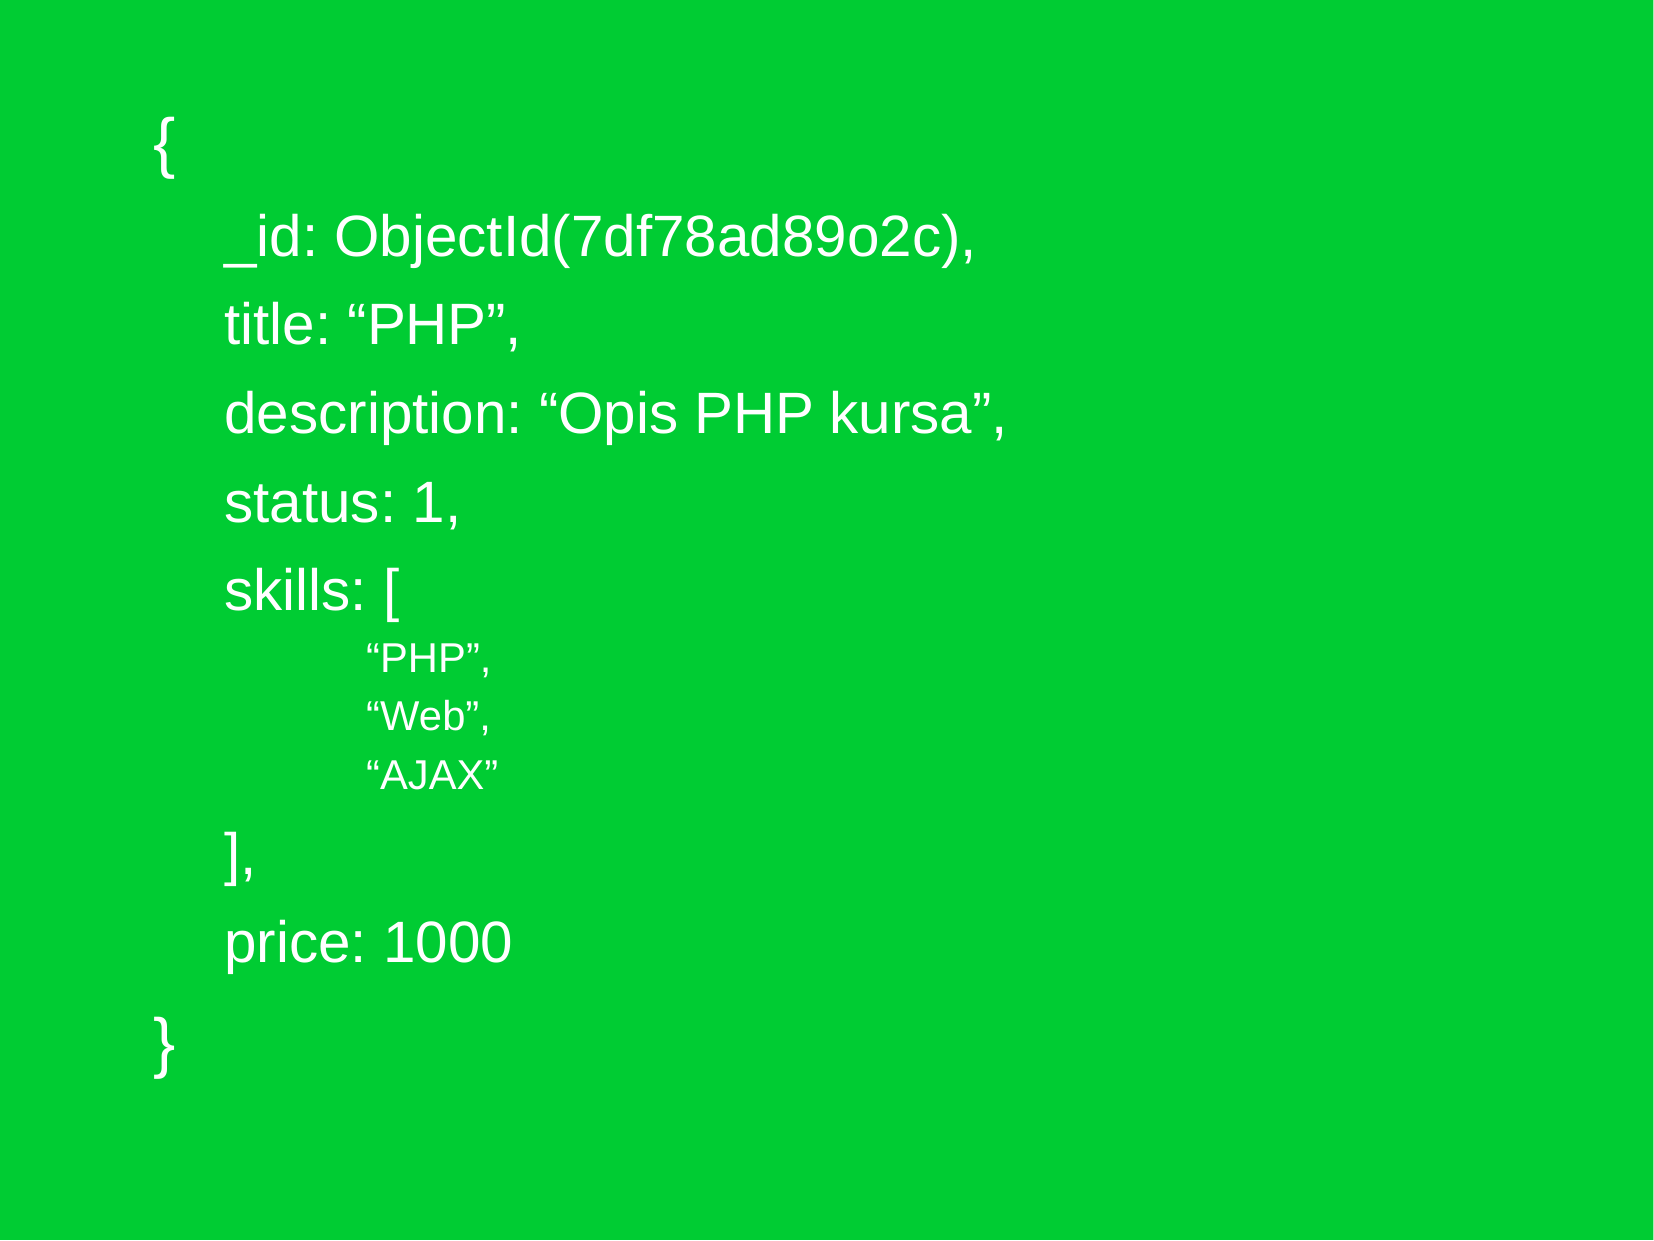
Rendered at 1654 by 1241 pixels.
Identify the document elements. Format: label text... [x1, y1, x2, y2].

list { _id: ObjectId(7df78ad89o2c), title: “PHP”, description: “Opis PHP kursa”, status: 1, skills: [ “PHP”, “Web”, “AJAX” ], price: 1000 } [82, 105, 1571, 1141]
